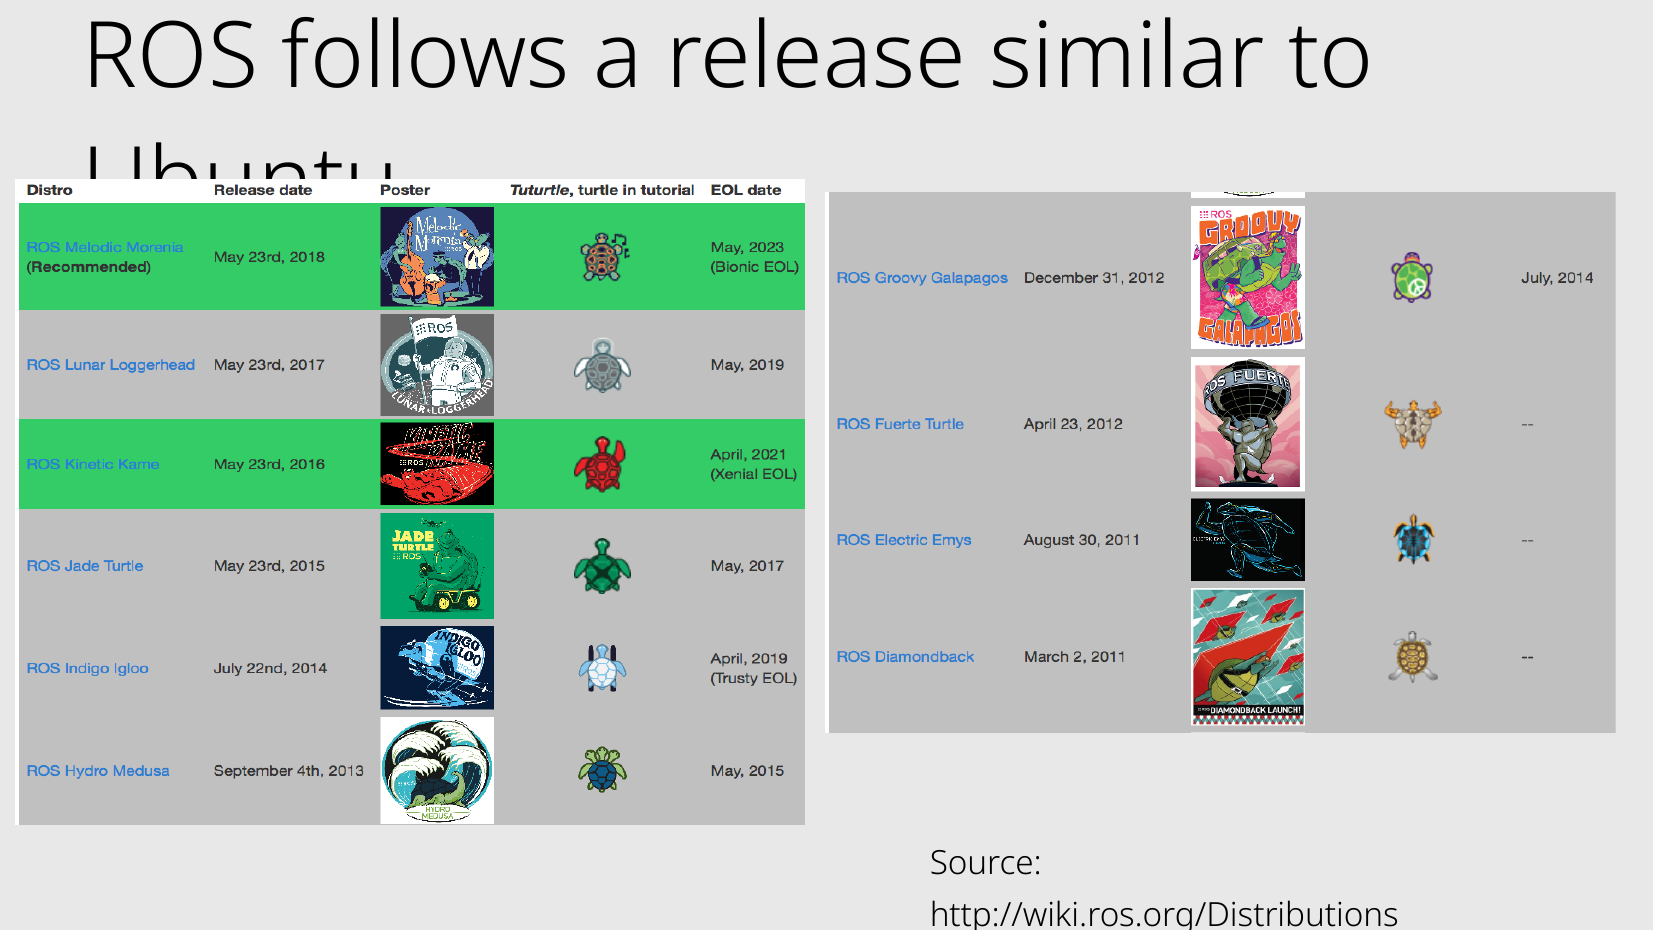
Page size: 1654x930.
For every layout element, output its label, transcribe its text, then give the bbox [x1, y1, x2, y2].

title ROS follows a release similar to Ubuntu [82, 37, 1571, 193]
text_box Source: http://wiki.ros.org/Distributions [915, 825, 1501, 887]
picture [15, 179, 805, 825]
picture [825, 192, 1616, 733]
